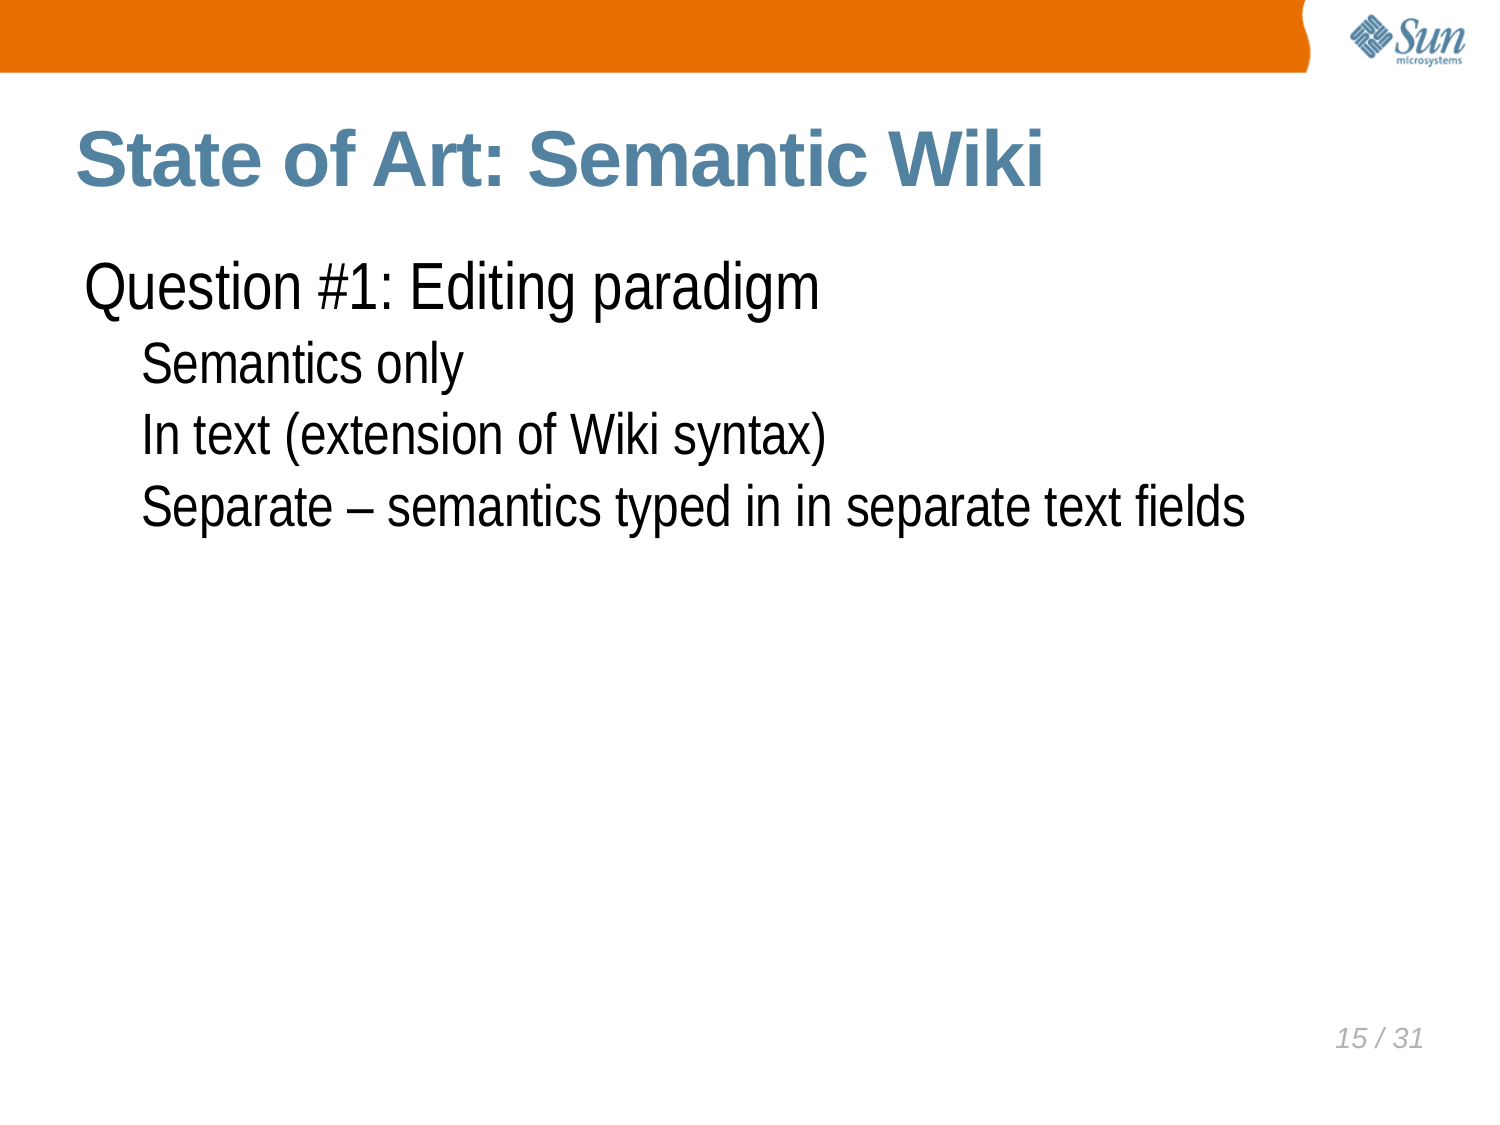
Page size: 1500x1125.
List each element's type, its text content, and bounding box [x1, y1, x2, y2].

list Question #1: Editing paradigm Semantics only In text (extension of Wiki syntax) Separate – semantics typed in in separate text fields [64, 257, 1402, 1017]
title State of Art: Semantic Wiki [75, 122, 1438, 228]
picture [0, 0, 1500, 75]
